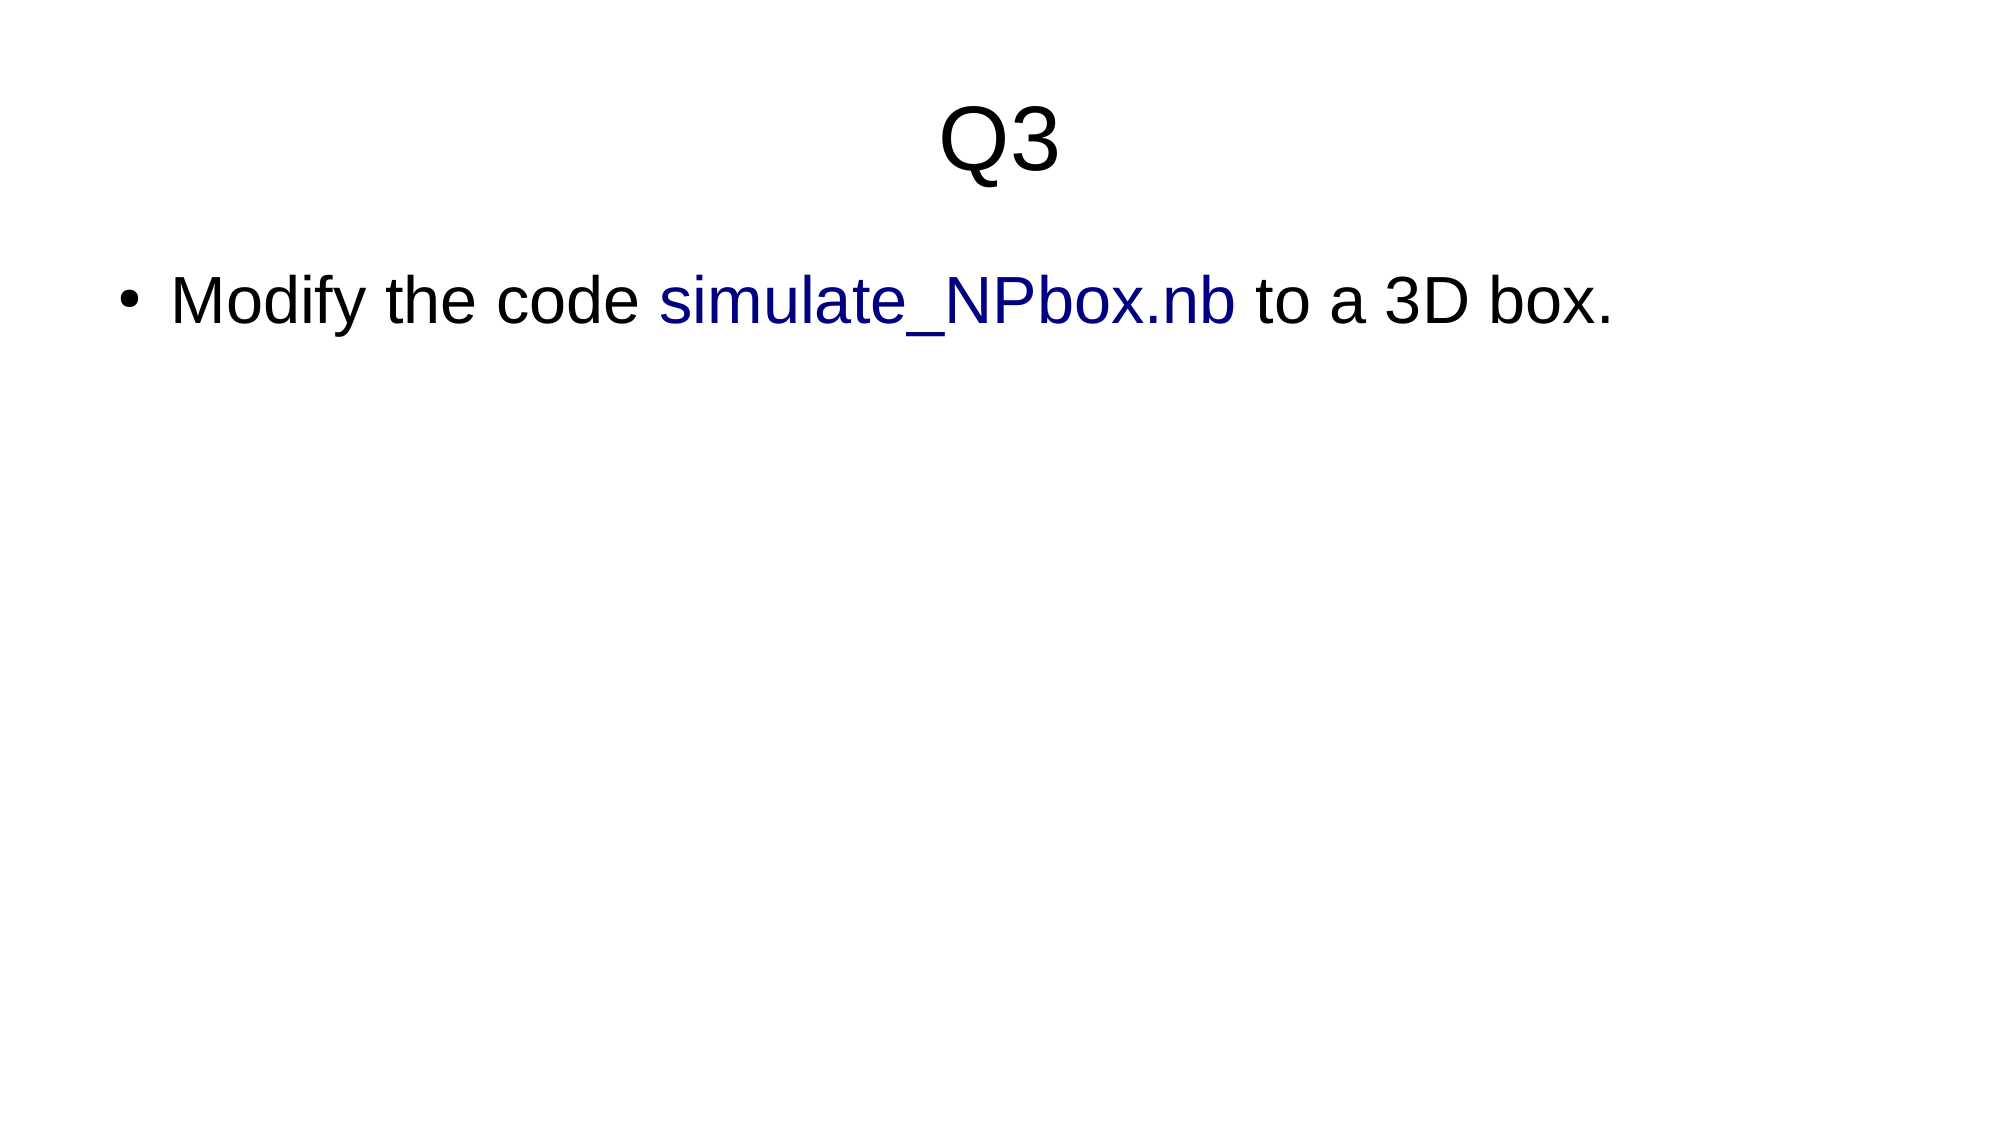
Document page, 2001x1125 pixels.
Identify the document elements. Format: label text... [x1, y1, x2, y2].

list Modify the code simulate_NPbox.nb to a 3D box. [99, 263, 1900, 916]
title Q3 [99, 44, 1900, 233]
